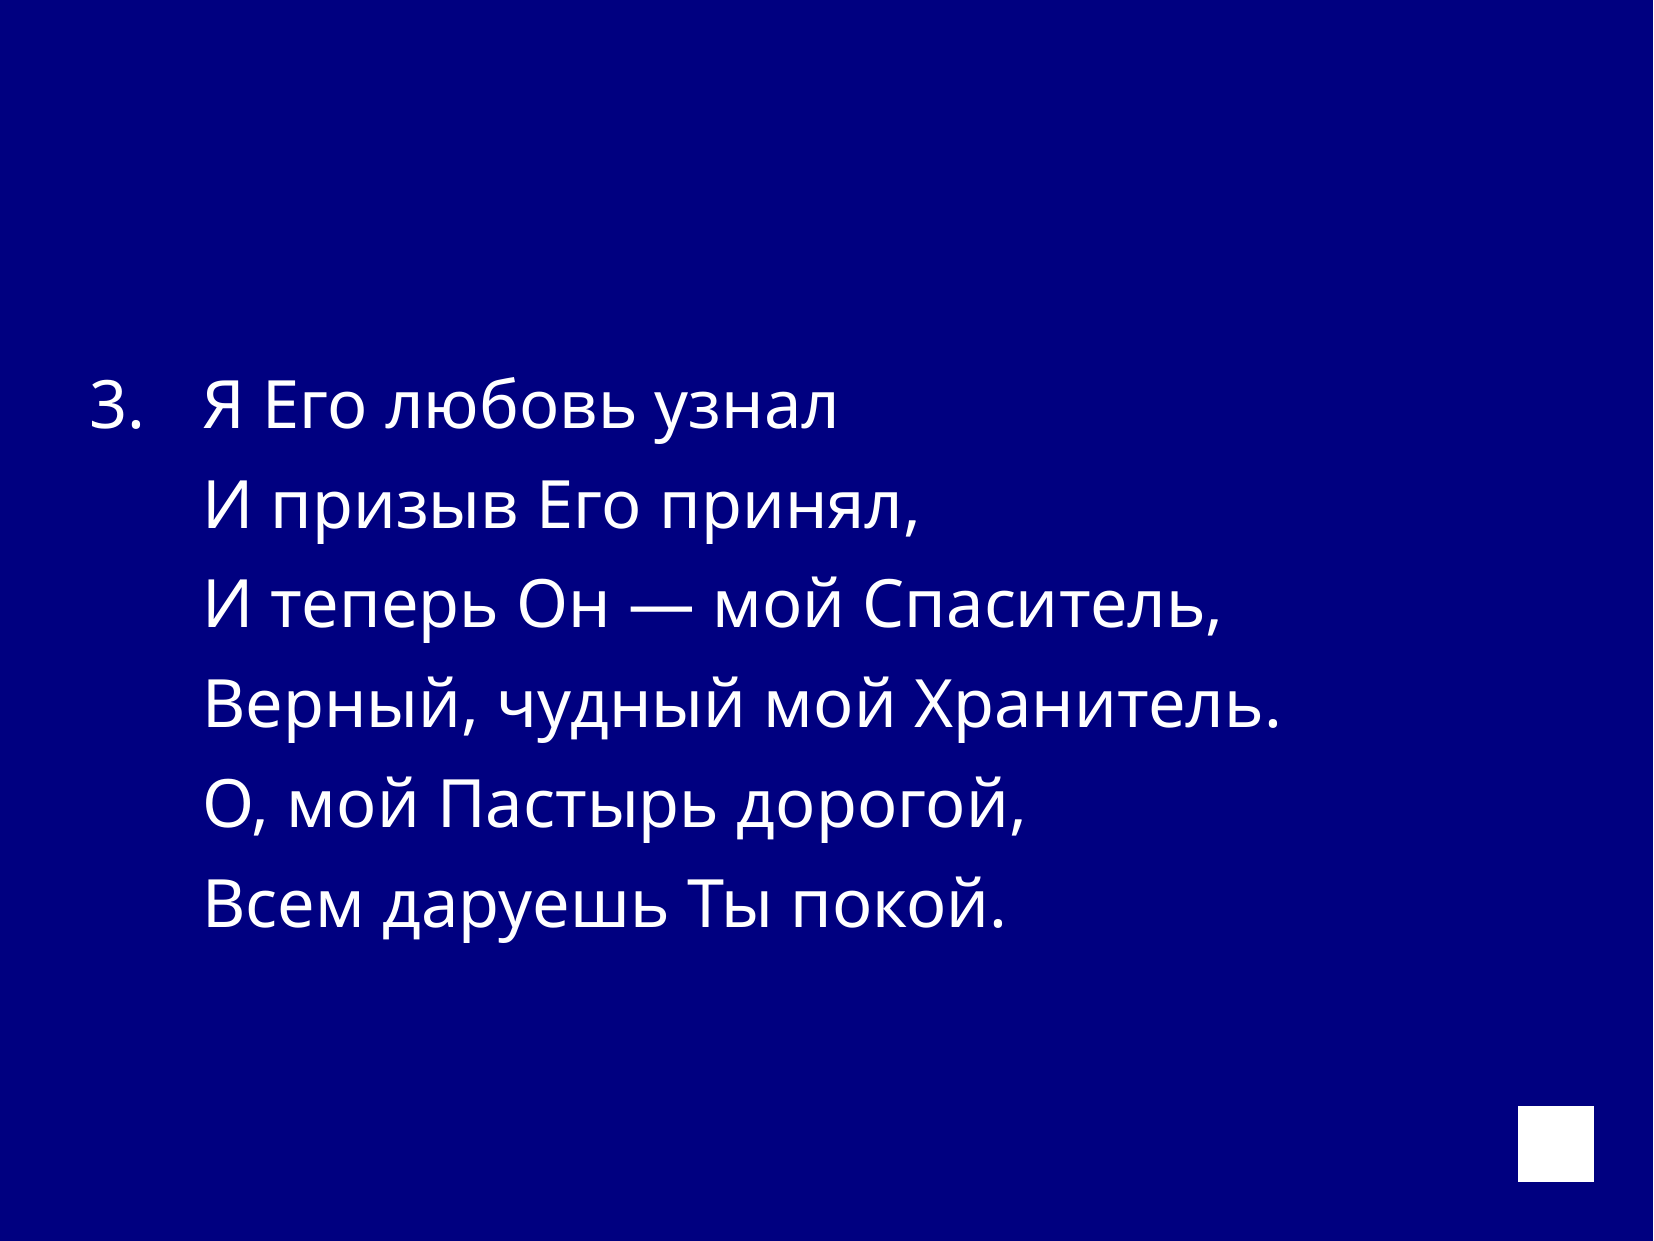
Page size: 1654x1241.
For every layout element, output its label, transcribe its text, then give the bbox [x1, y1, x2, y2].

text_box [1518, 1106, 1594, 1182]
text_box 3. Я Его любовь узнал И призыв Его принял, И теперь Он — мой Спаситель, Верный, чудный мой Хранитель. О, мой Пастырь дорогой, Всем даруешь Ты покой. [75, 150, 1576, 1163]
